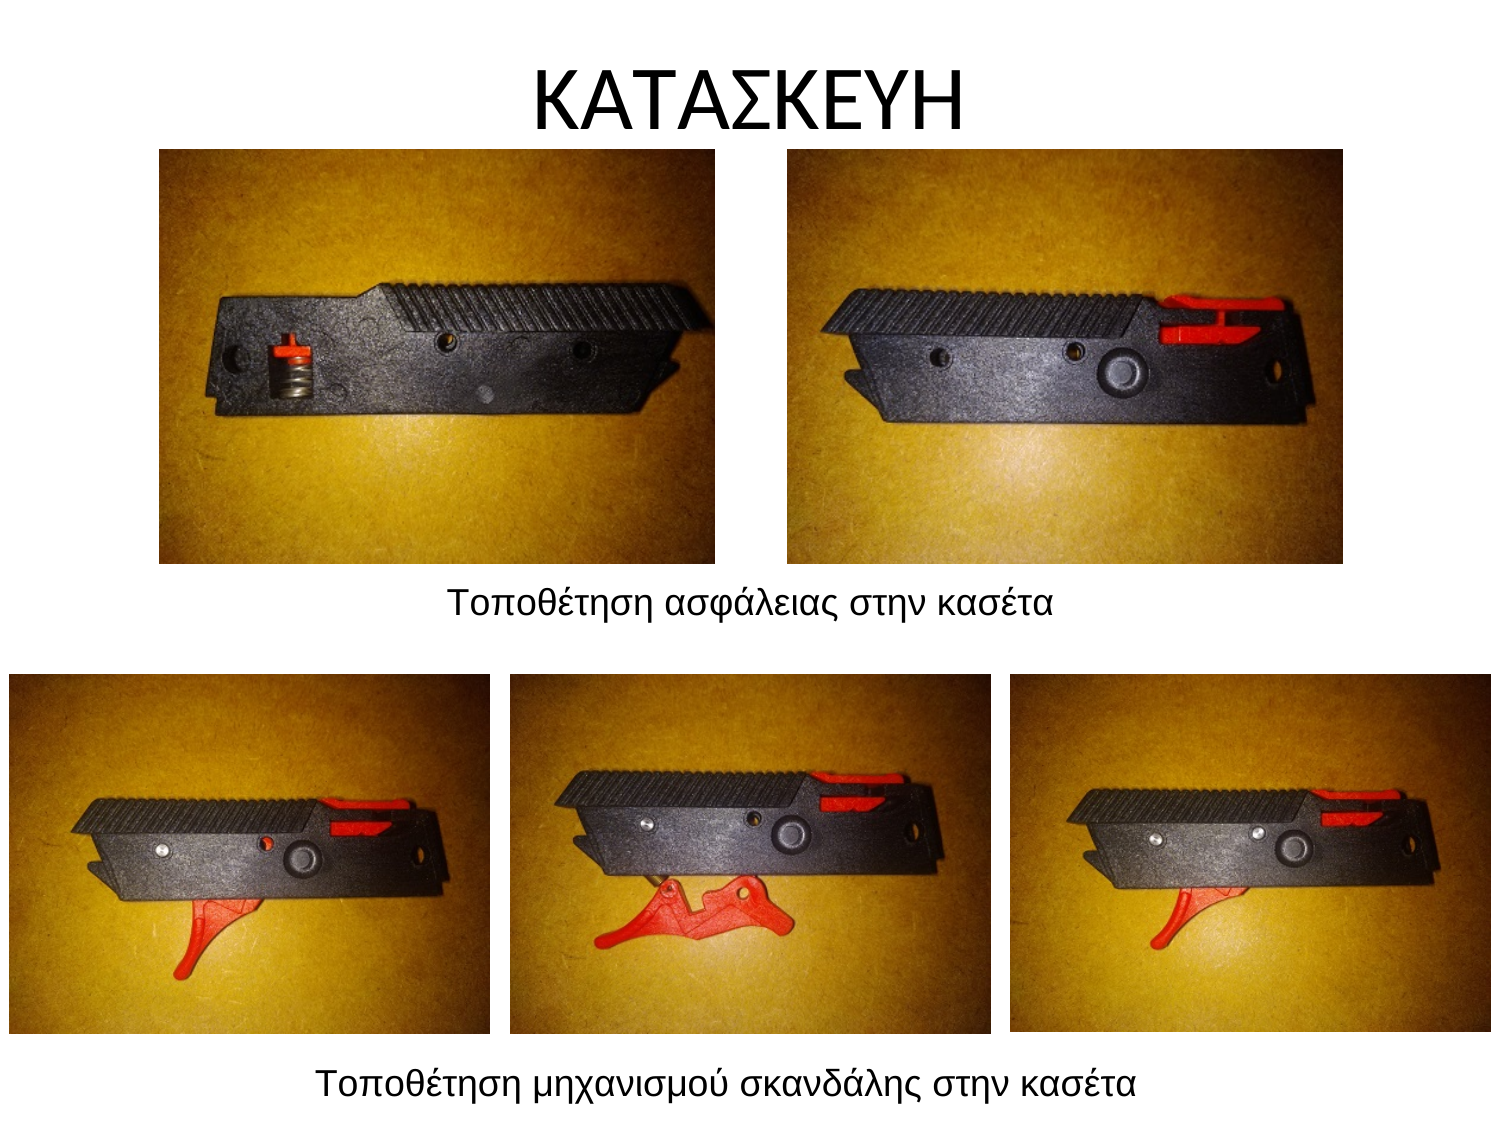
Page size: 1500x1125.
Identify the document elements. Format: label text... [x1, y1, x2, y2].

picture [787, 149, 1343, 564]
picture [9, 674, 490, 1034]
text_box Τοποθέτηση μηχανισμού σκανδάλης στην κασέτα [300, 1051, 1156, 1112]
text_box Τοποθέτηση ασφάλειας στην κασέτα [431, 570, 1077, 631]
picture [1010, 674, 1491, 1032]
picture [159, 149, 715, 564]
title ΚΑΤΑΣΚΕΥΗ [75, 29, 1426, 156]
picture [510, 674, 991, 1034]
